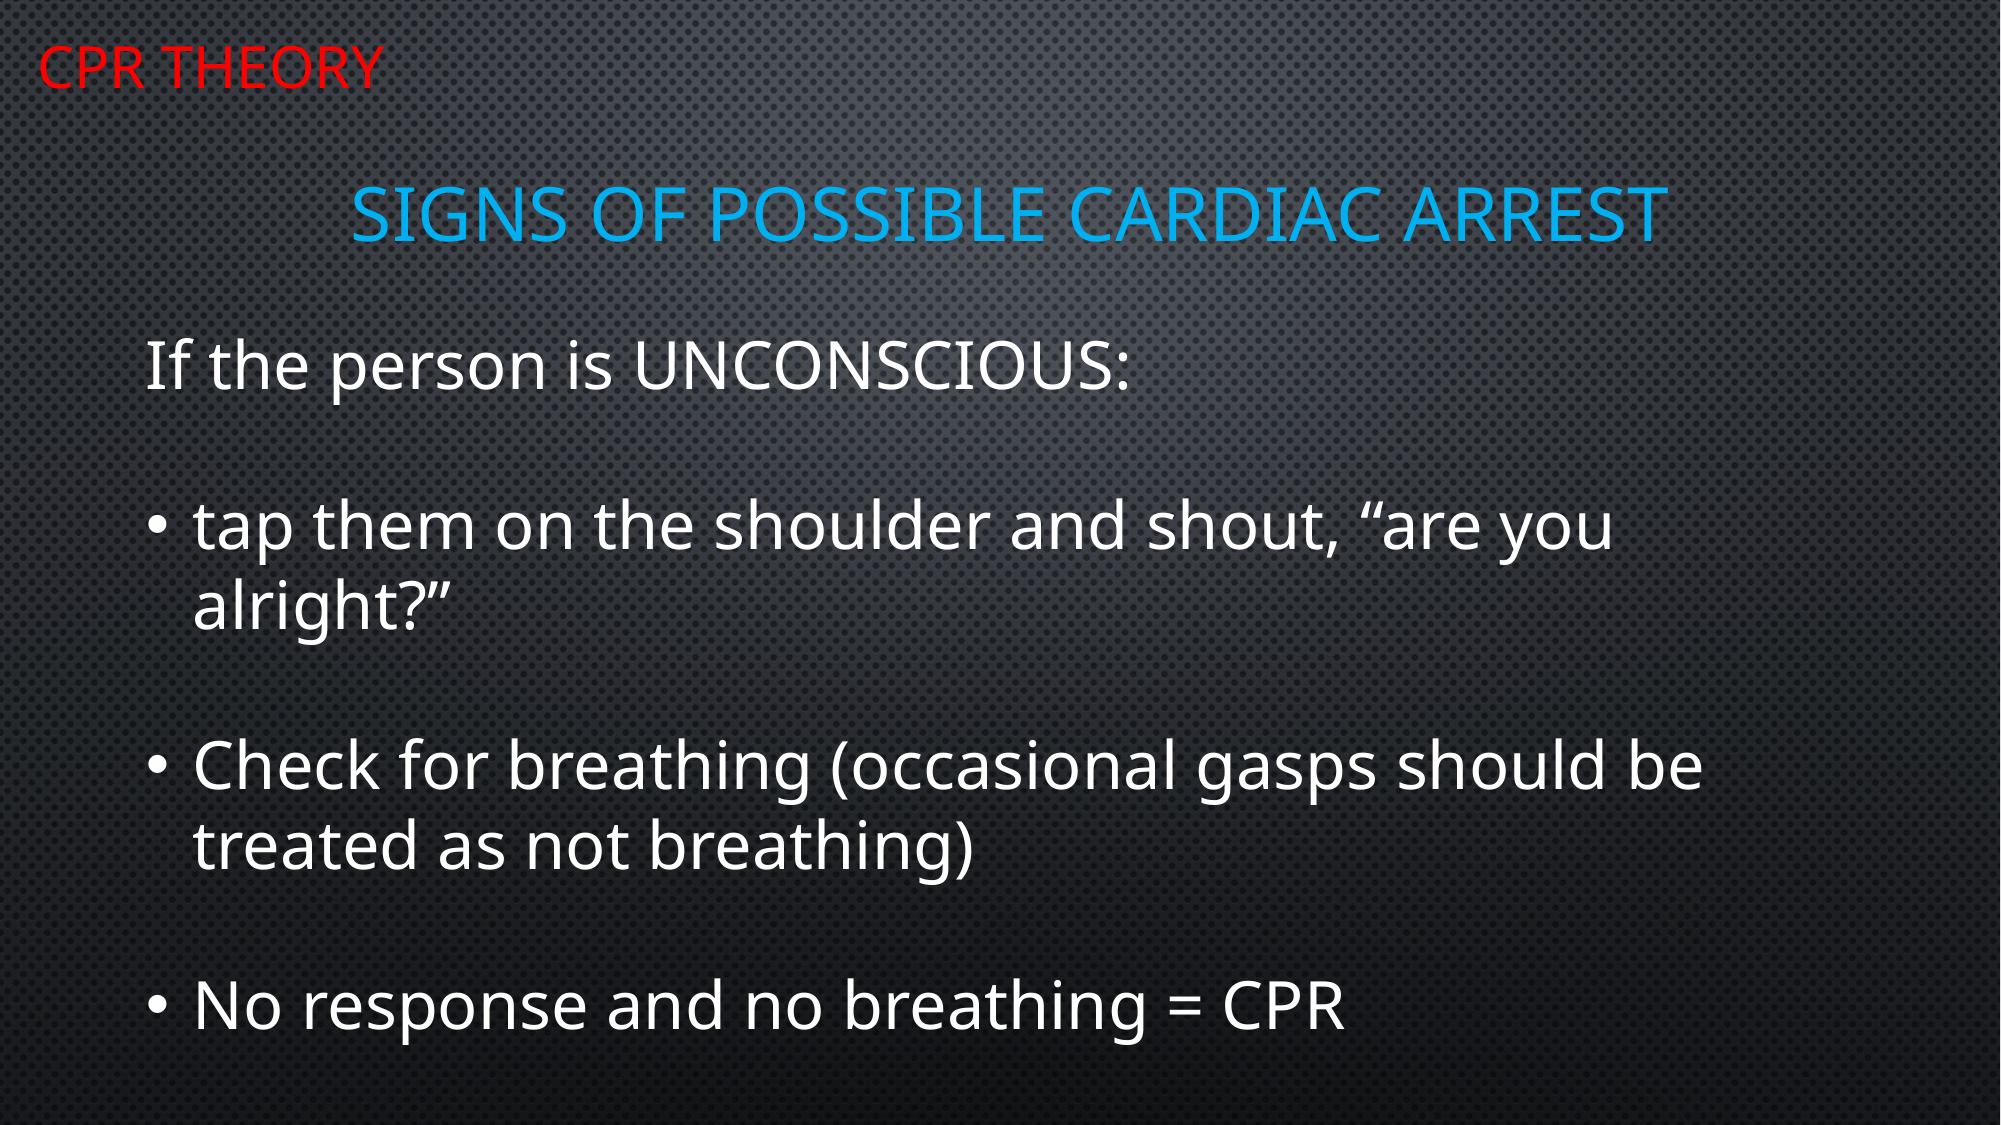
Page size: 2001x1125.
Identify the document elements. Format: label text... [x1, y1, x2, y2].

text_box SIGNS OF POSSIBLE CARDIAC ARREST [336, 158, 1692, 264]
text_box If the person is UNCONSCIOUS: tap them on the shoulder and shout, “are you alright?” Check for breathing (occasional gasps should be treated as not breathing) No response and no breathing = CPR [130, 315, 1809, 1096]
picture [0, 0, 2001, 1125]
text_box CPR Theory [22, 23, 422, 108]
